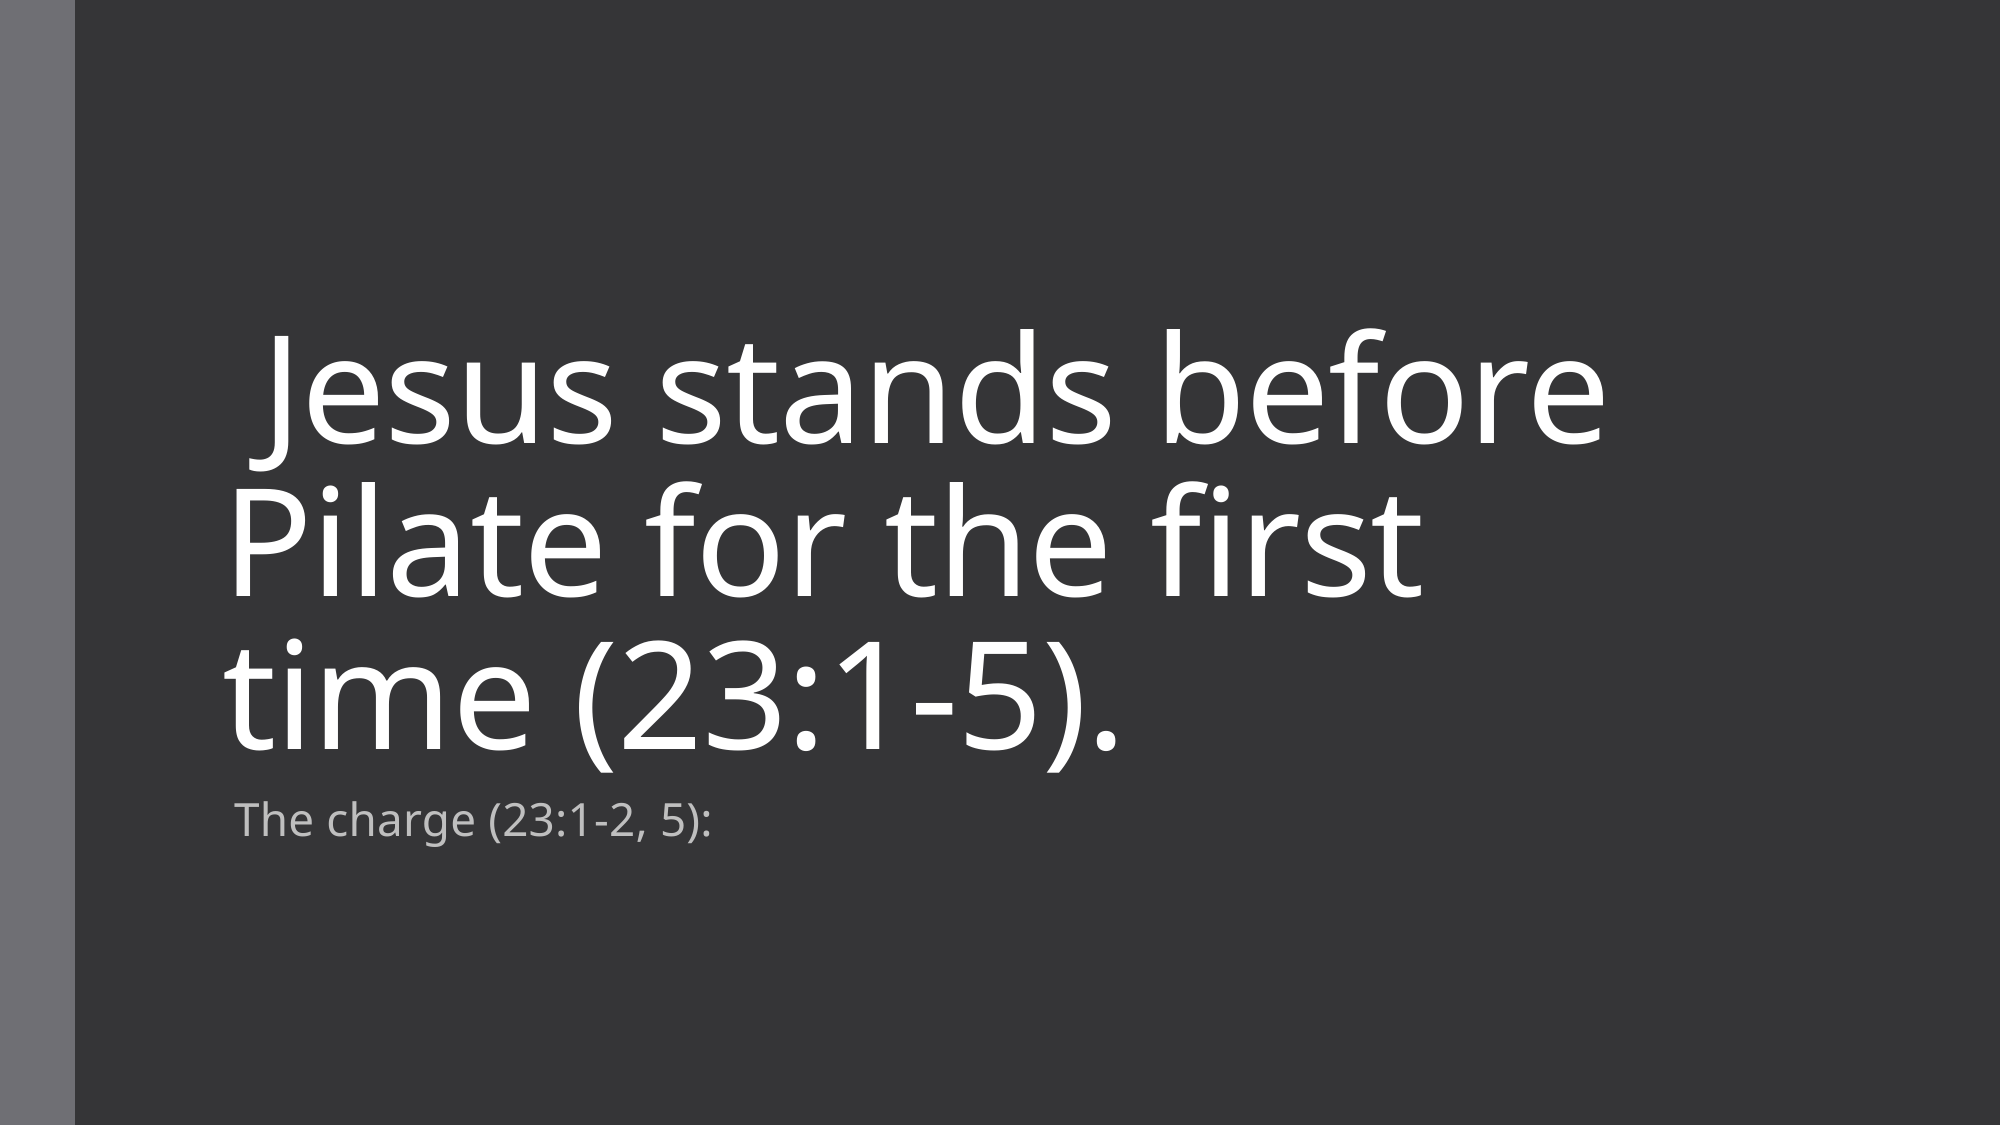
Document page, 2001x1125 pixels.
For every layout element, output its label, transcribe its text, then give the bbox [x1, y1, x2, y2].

title Jesus stands before Pilate for the first time (23:1-5). [206, 124, 1752, 787]
subtitle The charge (23:1-2, 5): [206, 787, 1752, 1066]
